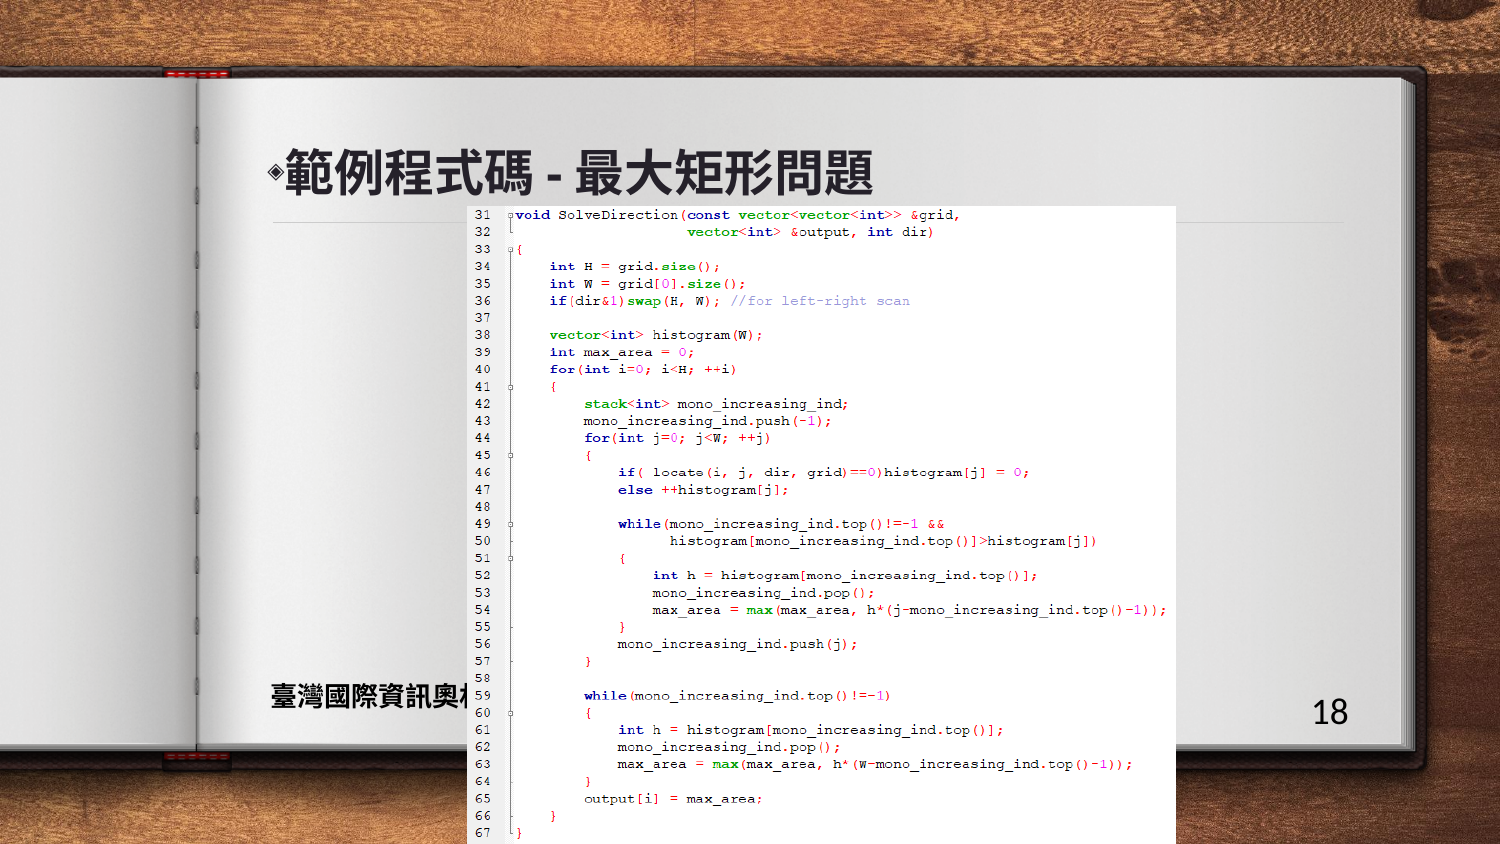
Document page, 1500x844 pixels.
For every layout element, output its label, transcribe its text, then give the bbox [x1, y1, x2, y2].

picture [467, 206, 1176, 844]
text_box [1295, 672, 1386, 737]
list 範例程式碼-最大矩形問題 [252, 126, 1194, 226]
